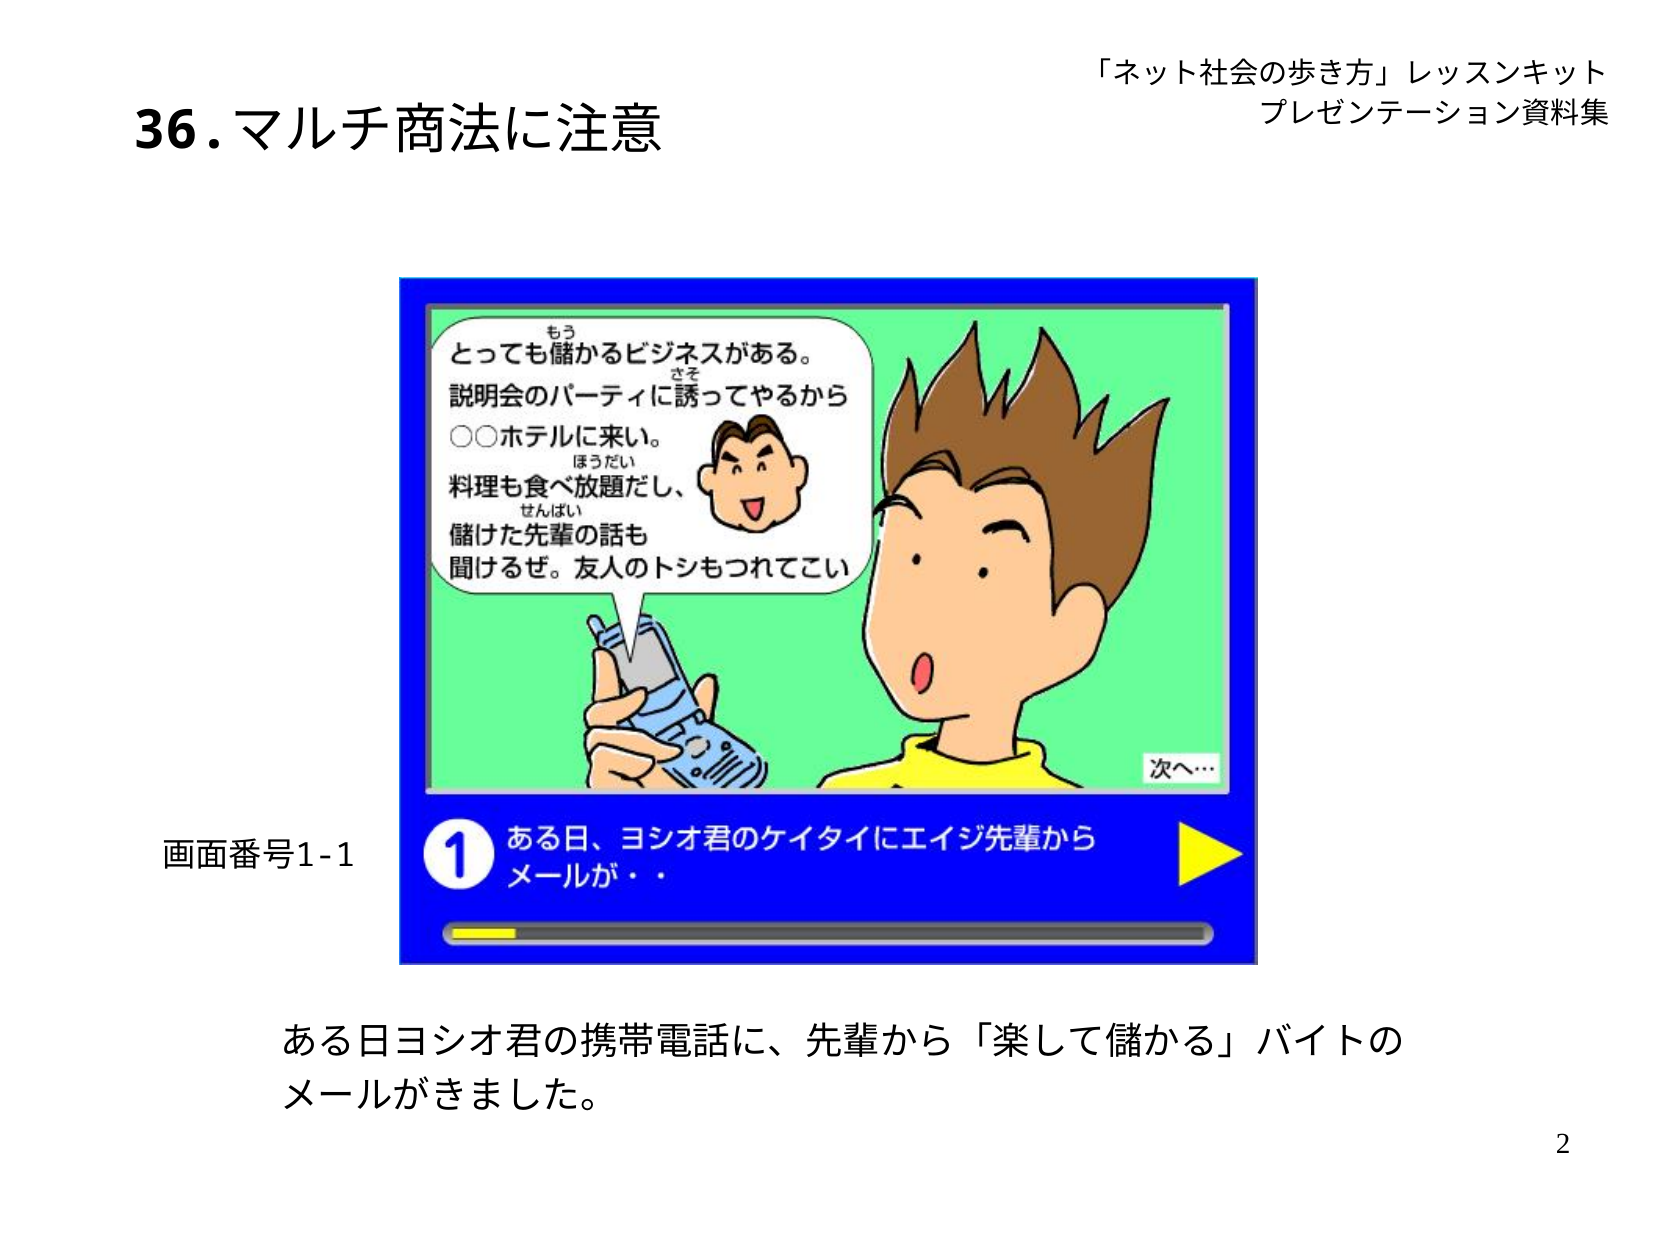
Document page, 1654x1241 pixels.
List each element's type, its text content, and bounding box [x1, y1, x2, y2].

text_box 画面番号1-1 [147, 826, 384, 882]
text_box ある日ヨシオ君の携帯電話に、先輩から「楽して儲かる」バイトのメールがきました。 [265, 1003, 1447, 1128]
text_box 36.マルチ商法に注意 [118, 88, 1241, 169]
picture [399, 277, 1258, 965]
text_box 「ネット社会の歩き方」レッスンキット プレゼンテーション資料集 [1062, 44, 1625, 139]
